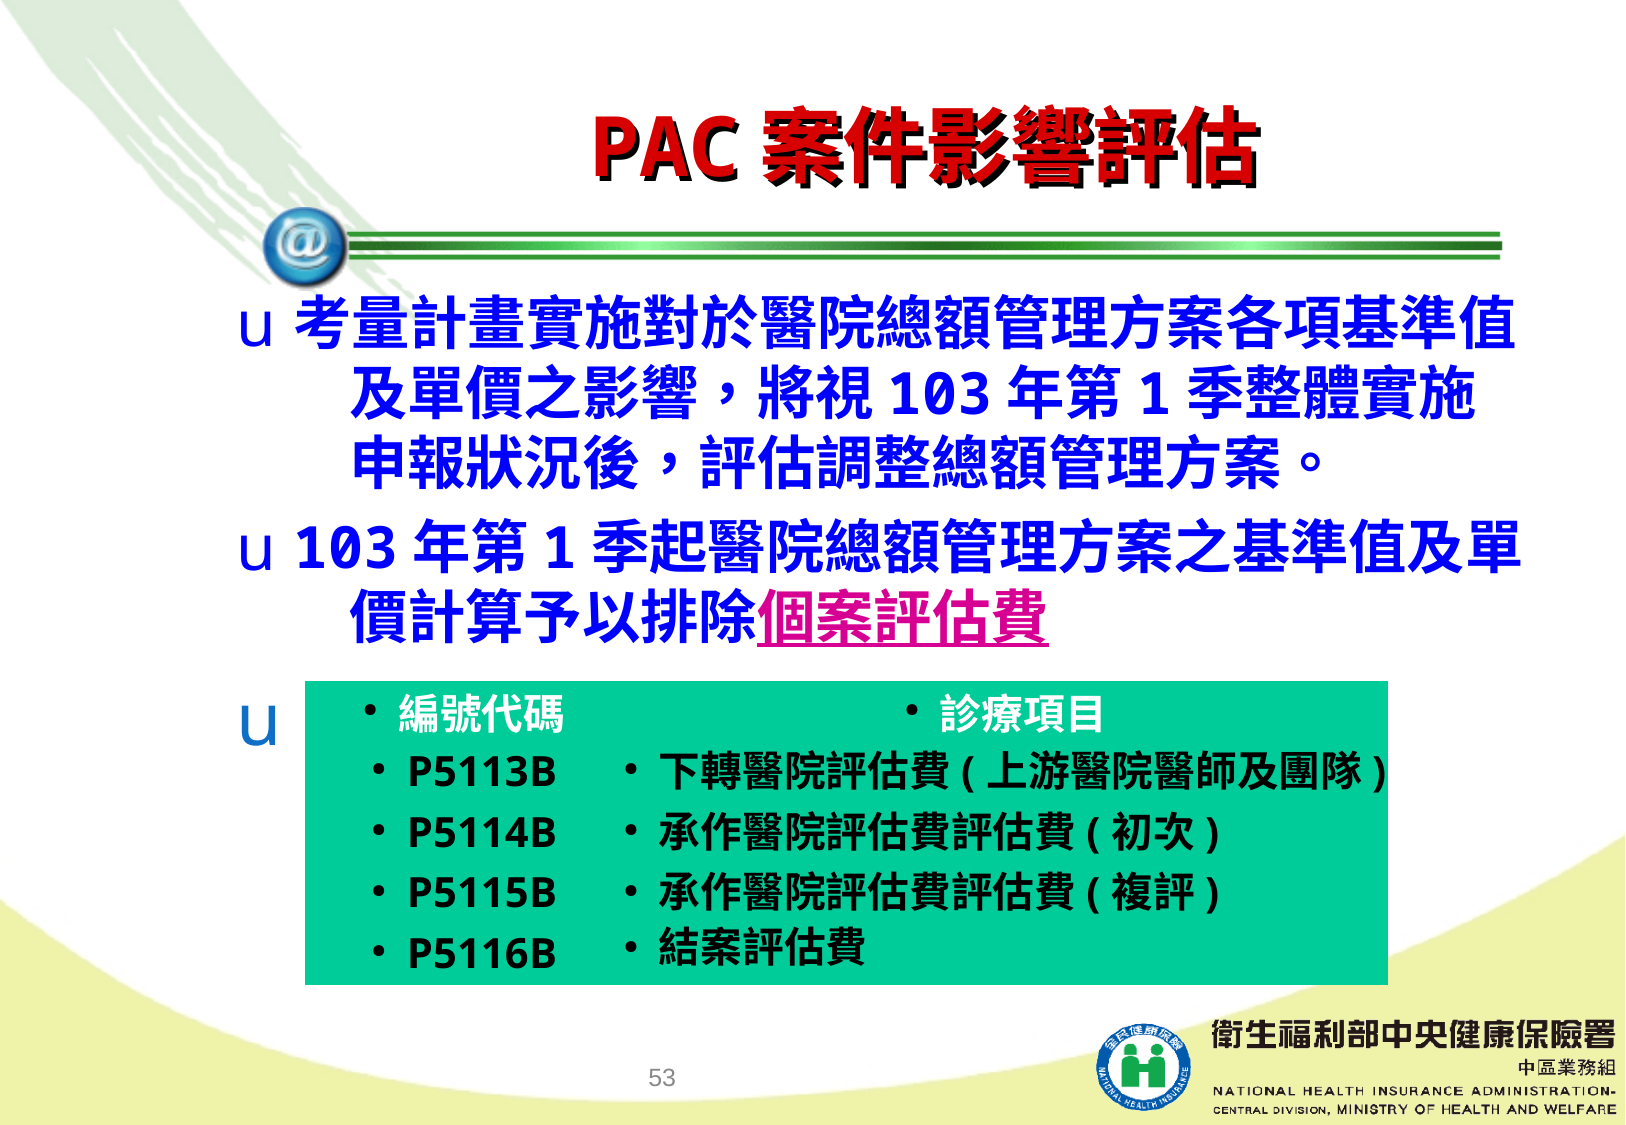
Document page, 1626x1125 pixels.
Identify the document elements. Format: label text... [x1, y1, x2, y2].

table_cell P5114B [305, 802, 624, 863]
table_cell 承作醫院評估費評估費(複評) [624, 863, 1388, 924]
list 考量計畫實施對於醫院總額管理方案各項基準值及單價之影響，將視103年第1季整體實施申報狀況後，評估調整總額管理方案。 103年第1季起醫院總額管理方案之基準值及單價計算予以排除個案評估費 [221, 278, 1544, 1022]
table_cell 結案評估費 [624, 924, 1388, 985]
table_cell P5116B [305, 924, 624, 985]
table_header 編號代碼 [305, 681, 624, 742]
table_cell P5113B [305, 742, 624, 802]
table_header 診療項目 [624, 681, 1388, 742]
text_box [633, 1046, 1013, 1107]
table_cell 下轉醫院評估費(上游醫院醫師及團隊) [624, 742, 1388, 802]
title PAC案件影響評估 [304, 78, 1544, 209]
table_cell 承作醫院評估費評估費(初次) [624, 802, 1388, 863]
table_cell P5115B [305, 863, 624, 924]
